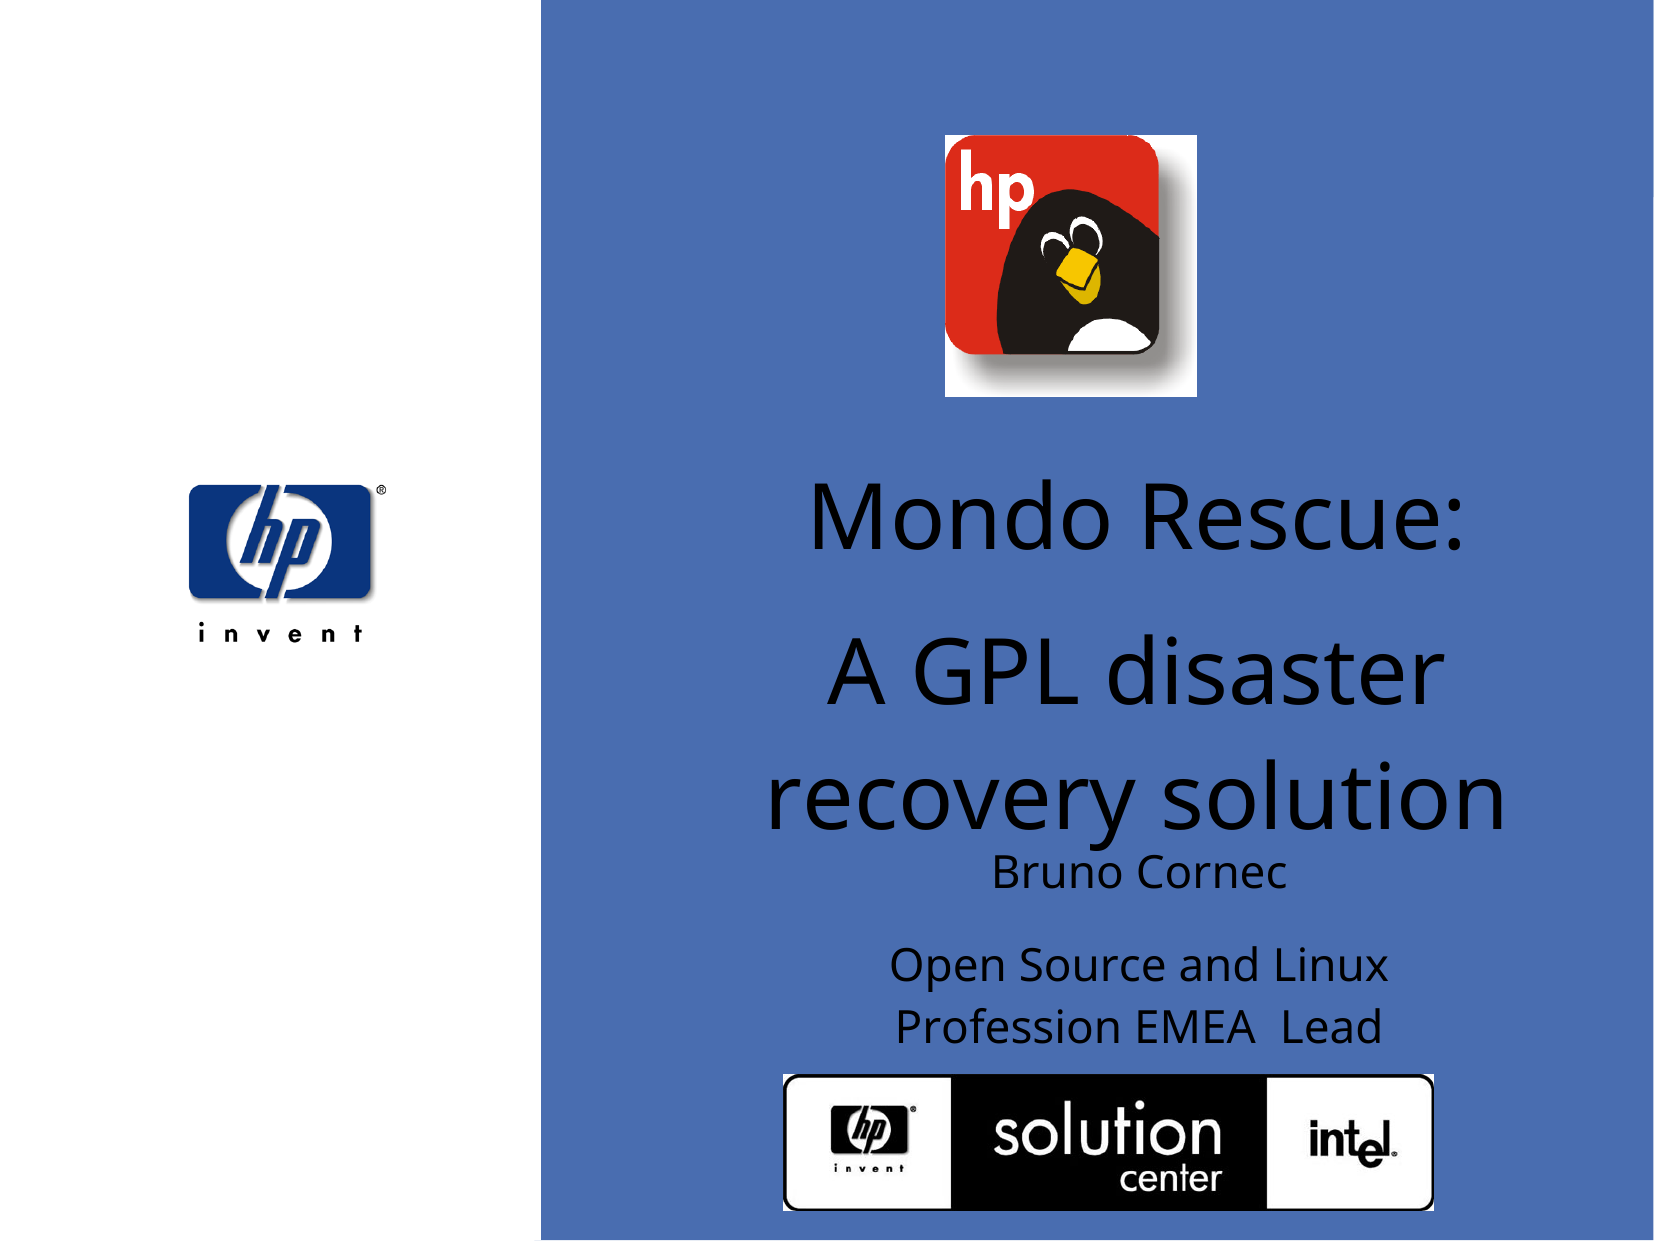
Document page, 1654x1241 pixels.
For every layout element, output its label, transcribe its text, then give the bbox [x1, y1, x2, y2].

picture [186, 478, 388, 644]
list Mondo Rescue: A GPL disaster recovery solution [582, 262, 1610, 814]
text_box [0, 0, 1654, 1241]
list Bruno Cornec Open Source and Linux Profession EMEA Lead [695, 753, 1501, 1032]
picture [783, 1074, 1434, 1211]
picture [945, 135, 1197, 262]
